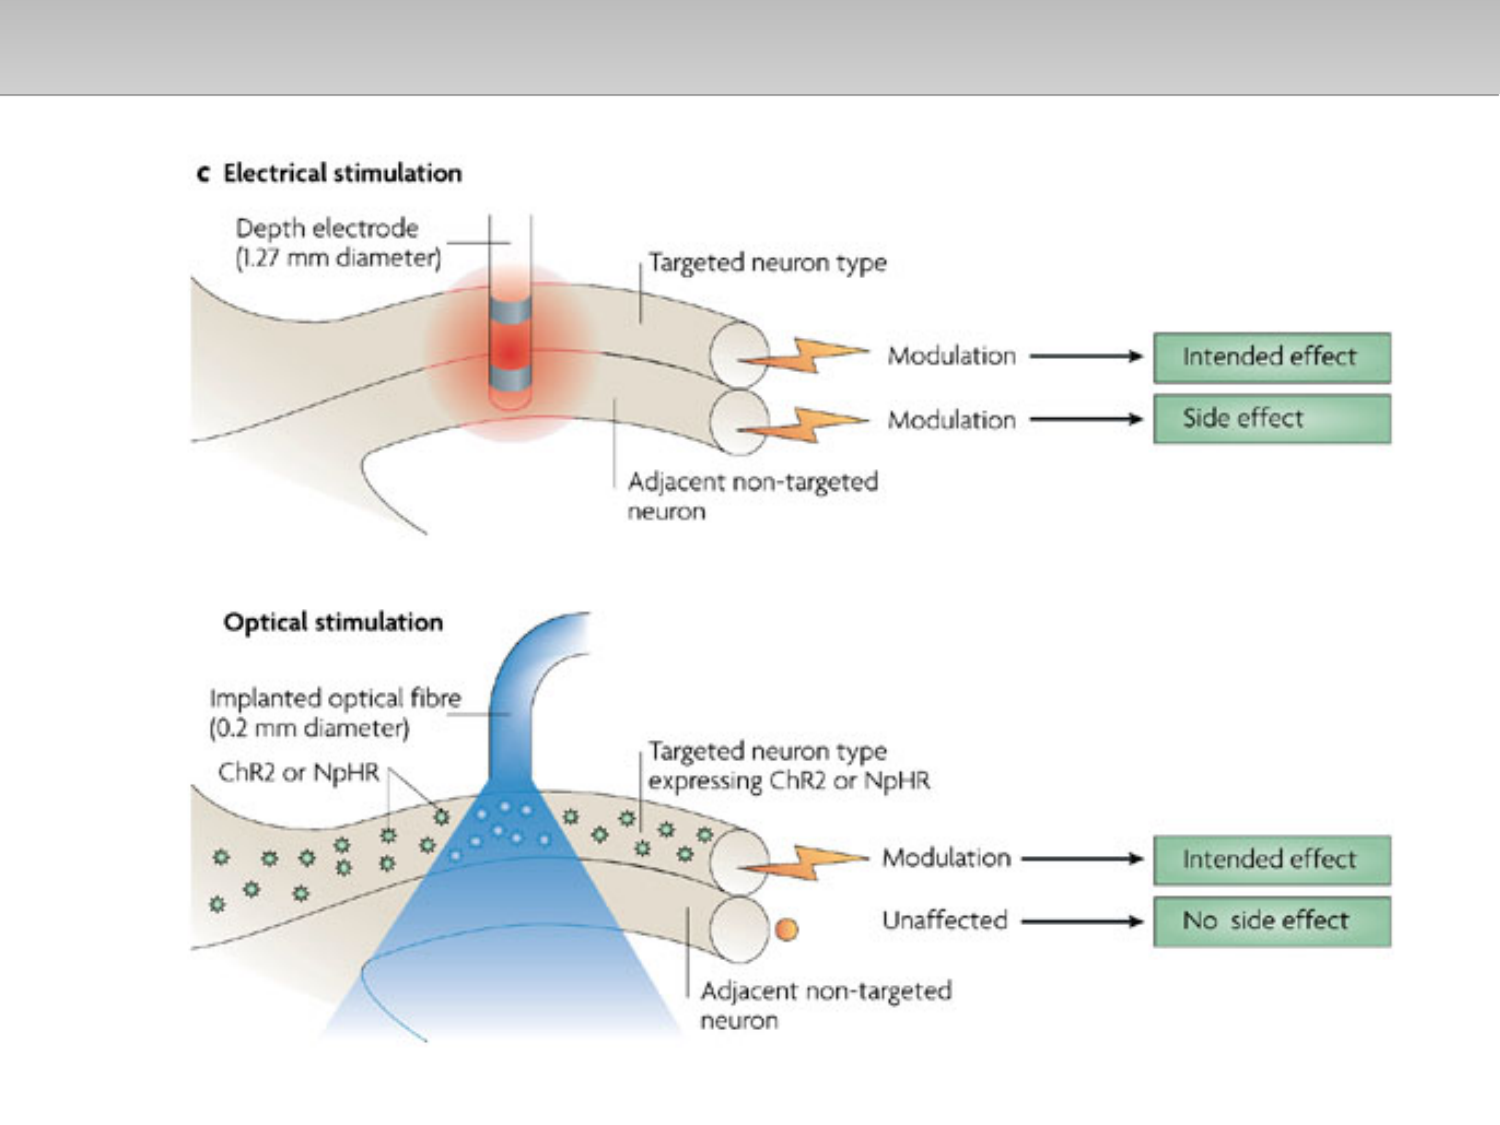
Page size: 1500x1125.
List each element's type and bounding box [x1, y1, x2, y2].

picture [187, 149, 1401, 1057]
